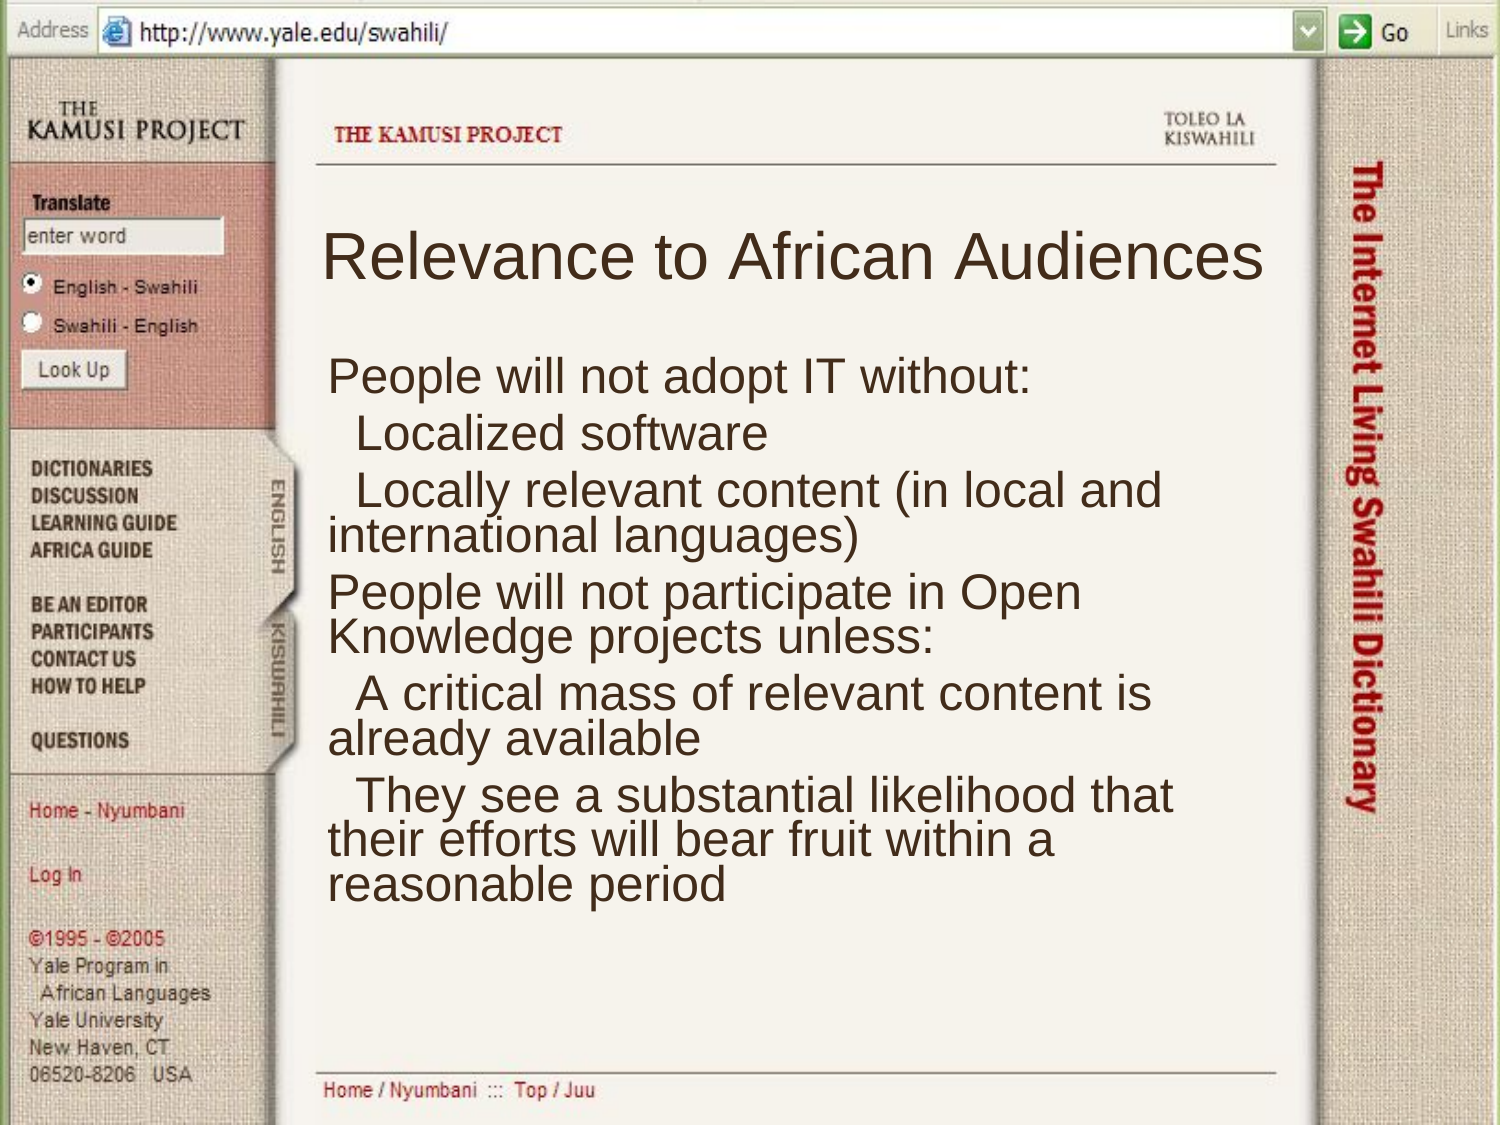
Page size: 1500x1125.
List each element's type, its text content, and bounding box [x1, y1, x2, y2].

title Relevance to African Audiences [287, 199, 1300, 388]
list People will not adopt IT without: Localized software Locally relevant content (in local and international languages) People will not participate in Open Knowledge projects unless: A critical mass of relevant content is already available They see a substantial likelihood that their efforts will bear fruit within a reasonable period [312, 350, 1300, 1125]
picture [0, 0, 1500, 1125]
